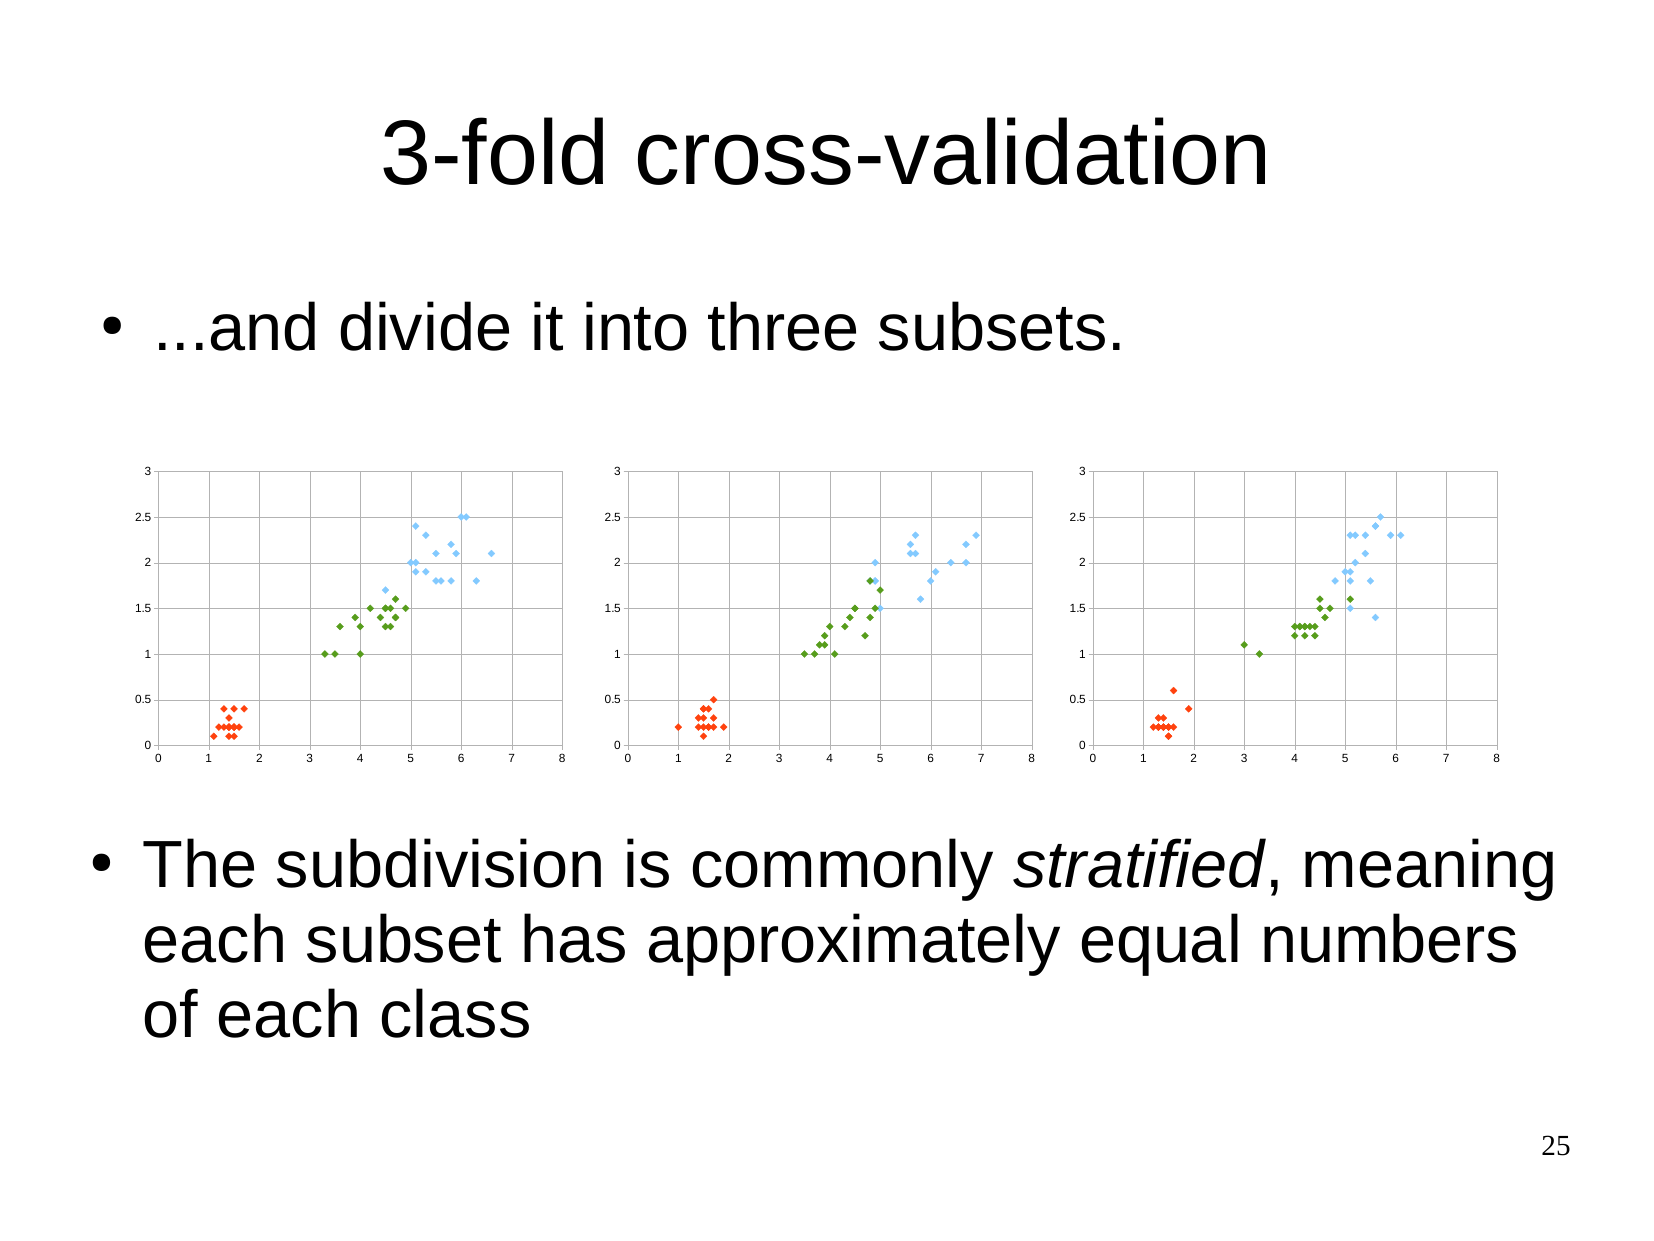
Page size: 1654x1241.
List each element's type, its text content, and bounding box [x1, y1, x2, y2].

list The subdivision is commonly stratified, meaning each subset has approximately equal numbers of each class [71, 827, 1561, 1052]
list ...and divide it into three subsets. [82, 290, 1571, 421]
picture [135, 465, 566, 766]
picture [604, 465, 1036, 766]
title 3-fold cross-validation [82, 49, 1571, 257]
picture [1069, 465, 1501, 766]
